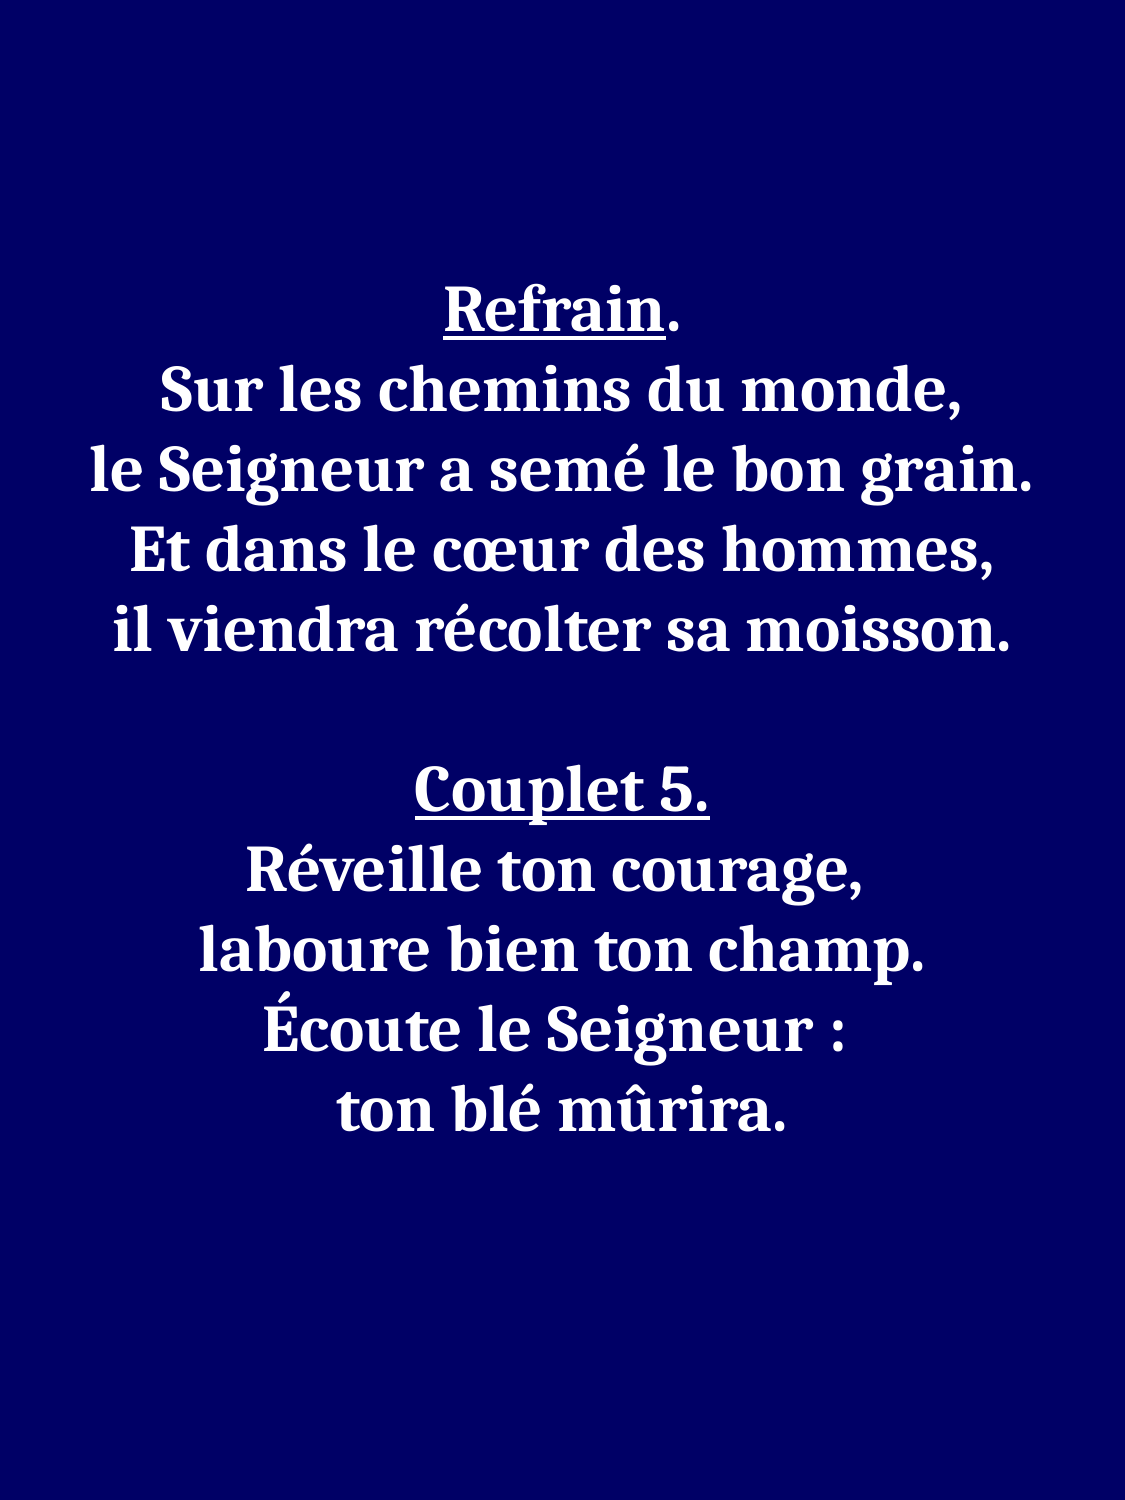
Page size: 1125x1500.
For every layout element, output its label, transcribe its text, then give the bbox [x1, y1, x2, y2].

text_box Refrain. Sur les chemins du monde, le Seigneur a semé le bon grain. Et dans le cœur des hommes, il viendra récolter sa moisson. Couplet 5. Réveille ton courage, laboure bien ton champ. Écoute le Seigneur : ton blé mûrira. [0, 0, 1125, 1410]
